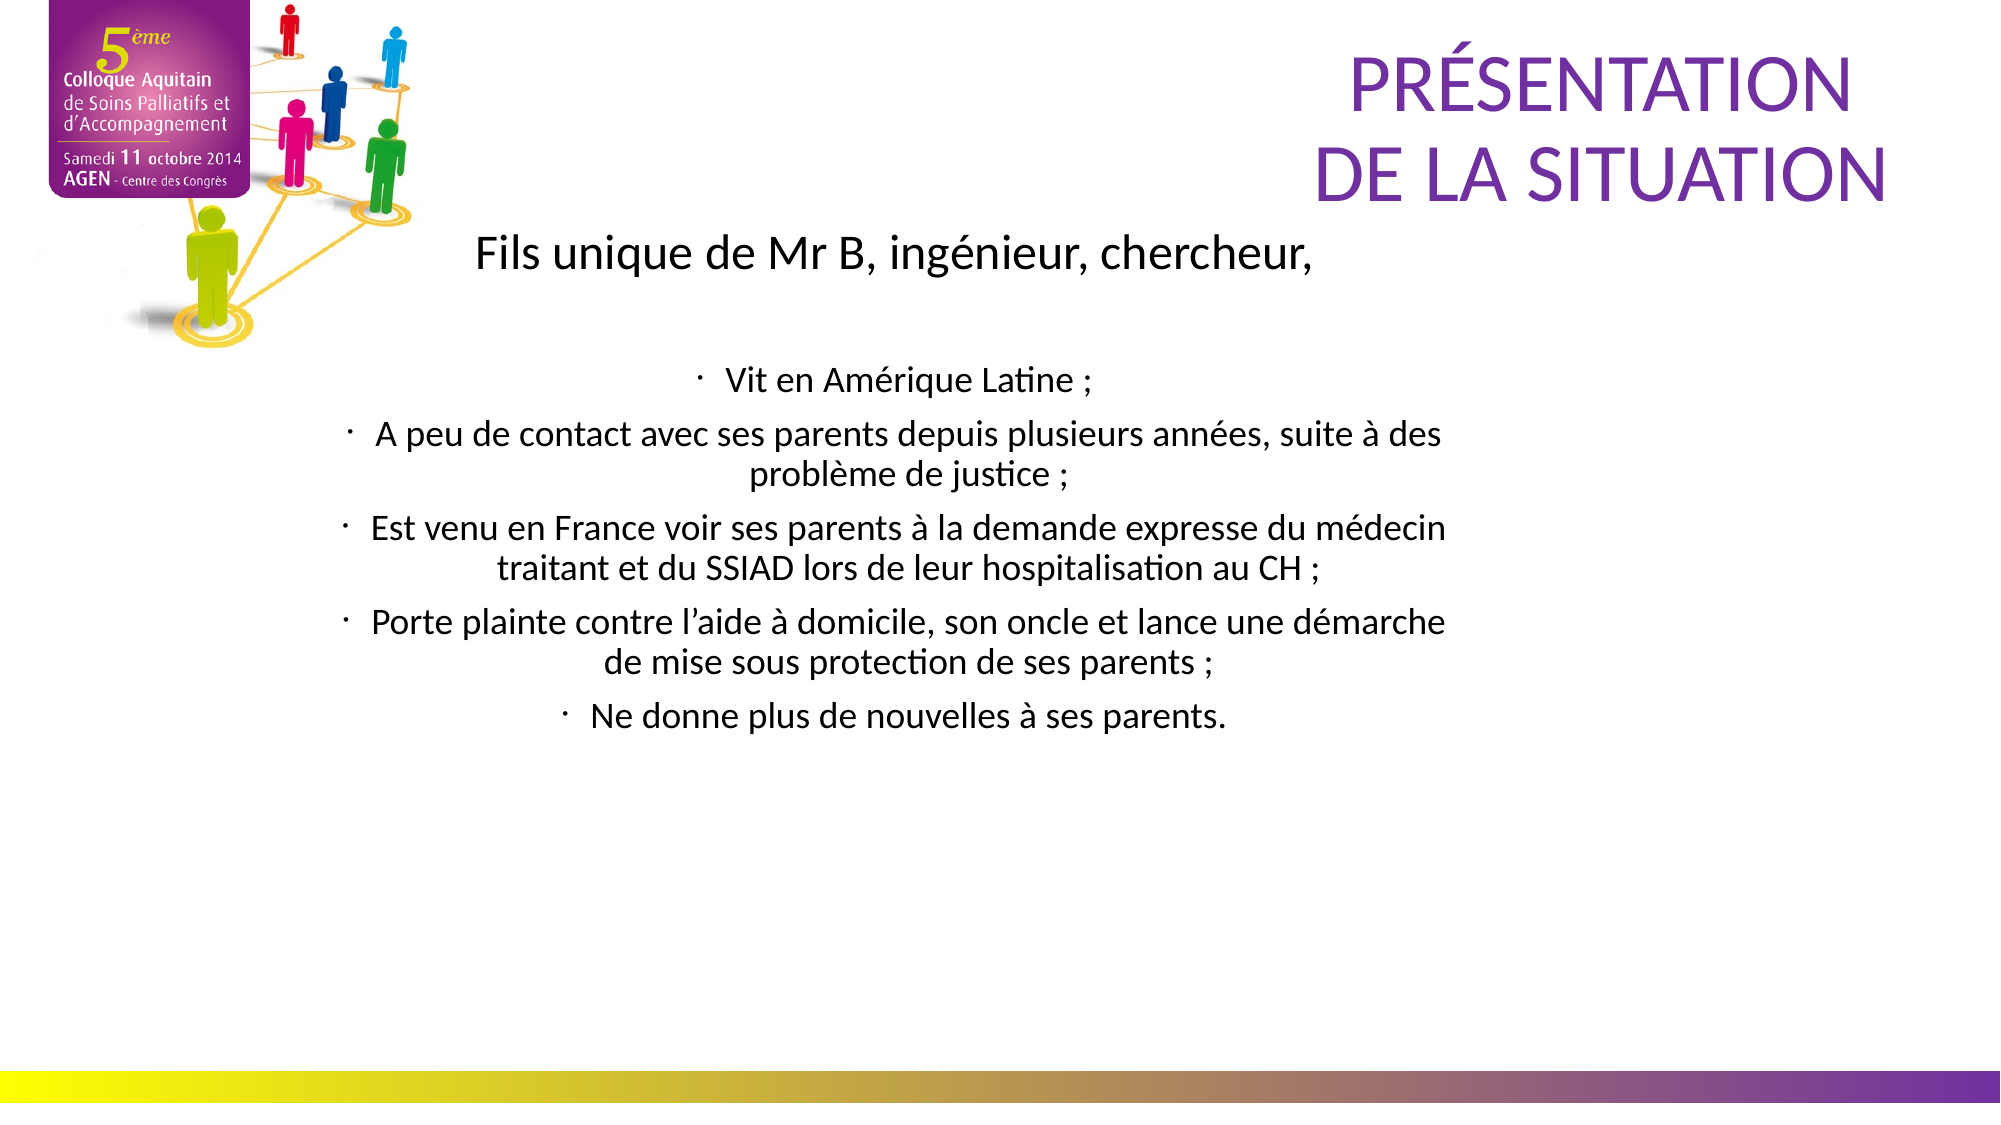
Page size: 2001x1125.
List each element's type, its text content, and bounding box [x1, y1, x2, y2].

picture [0, 0, 440, 359]
text_box PRÉSENTATION DE LA SITUATION [1296, 31, 1908, 219]
